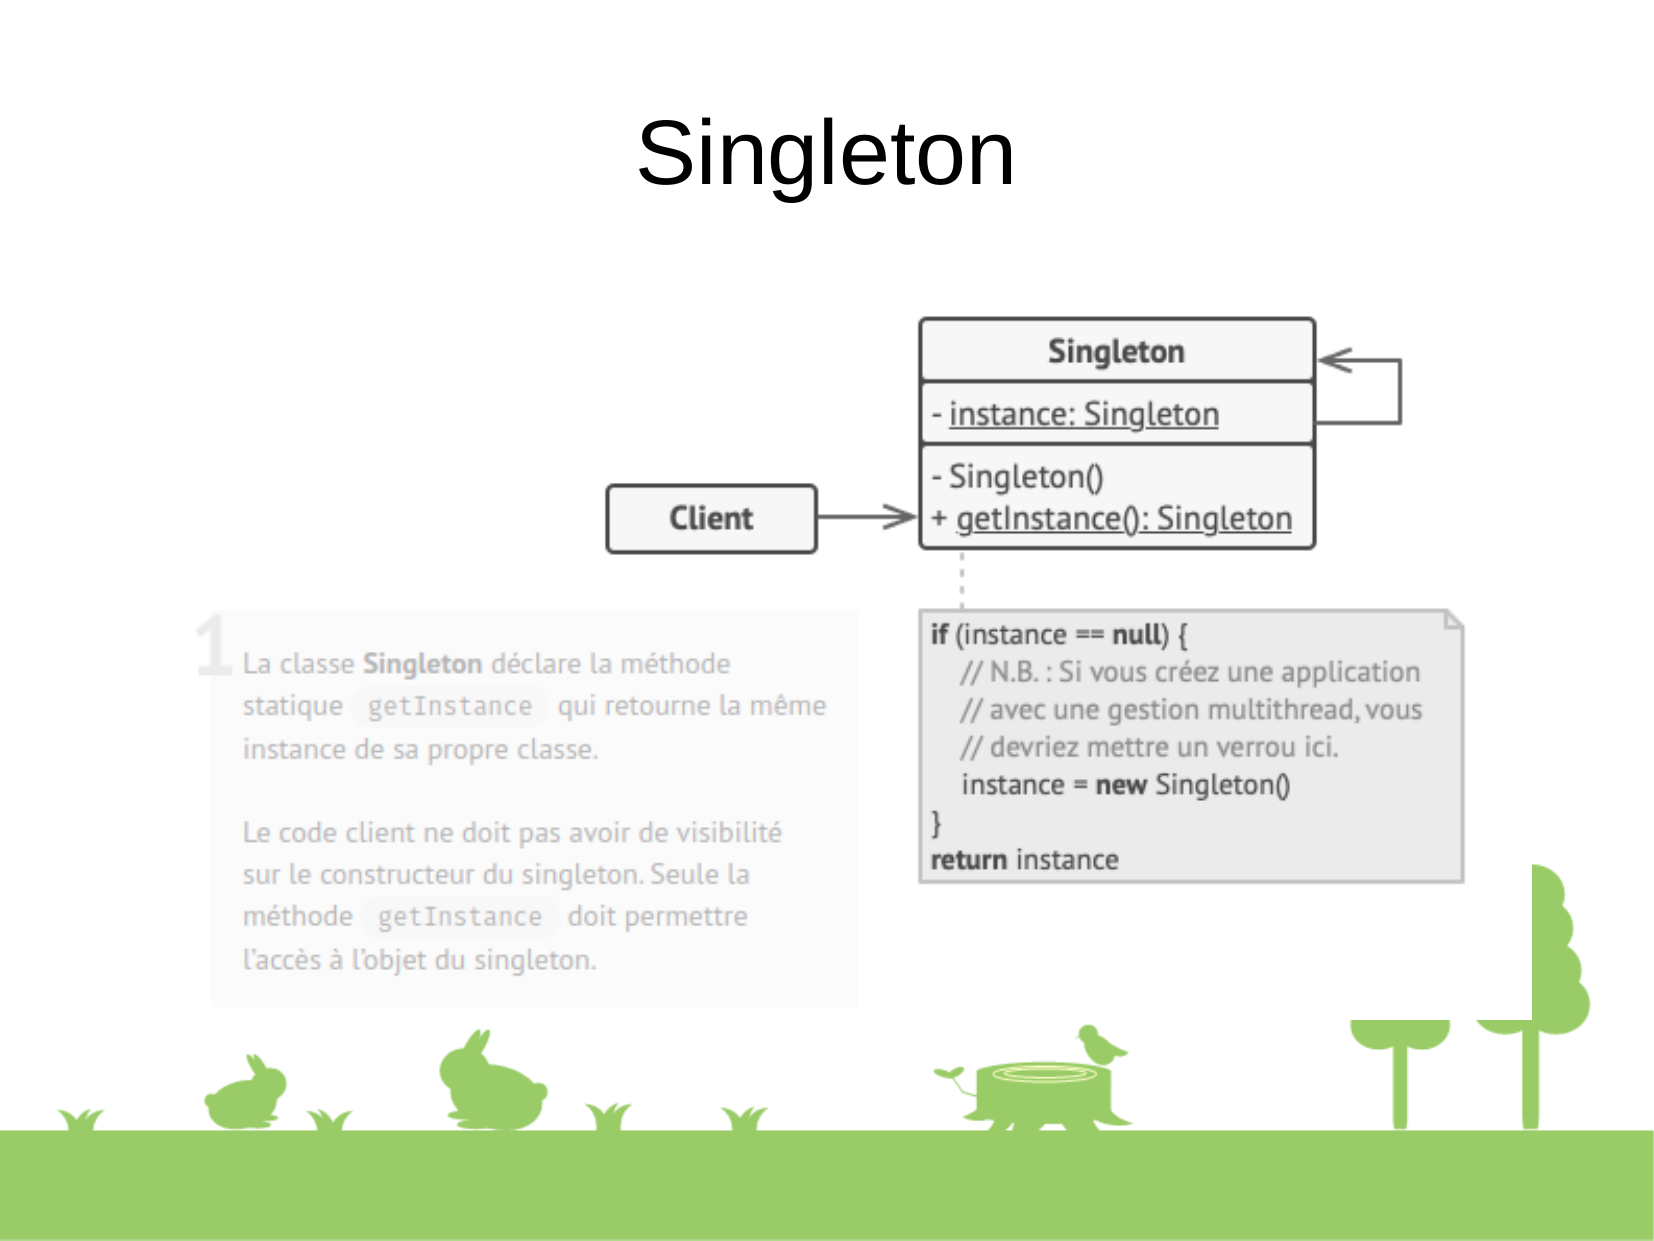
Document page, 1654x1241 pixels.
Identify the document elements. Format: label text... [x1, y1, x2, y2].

title Singleton [82, 49, 1571, 257]
picture [0, 0, 1654, 1241]
